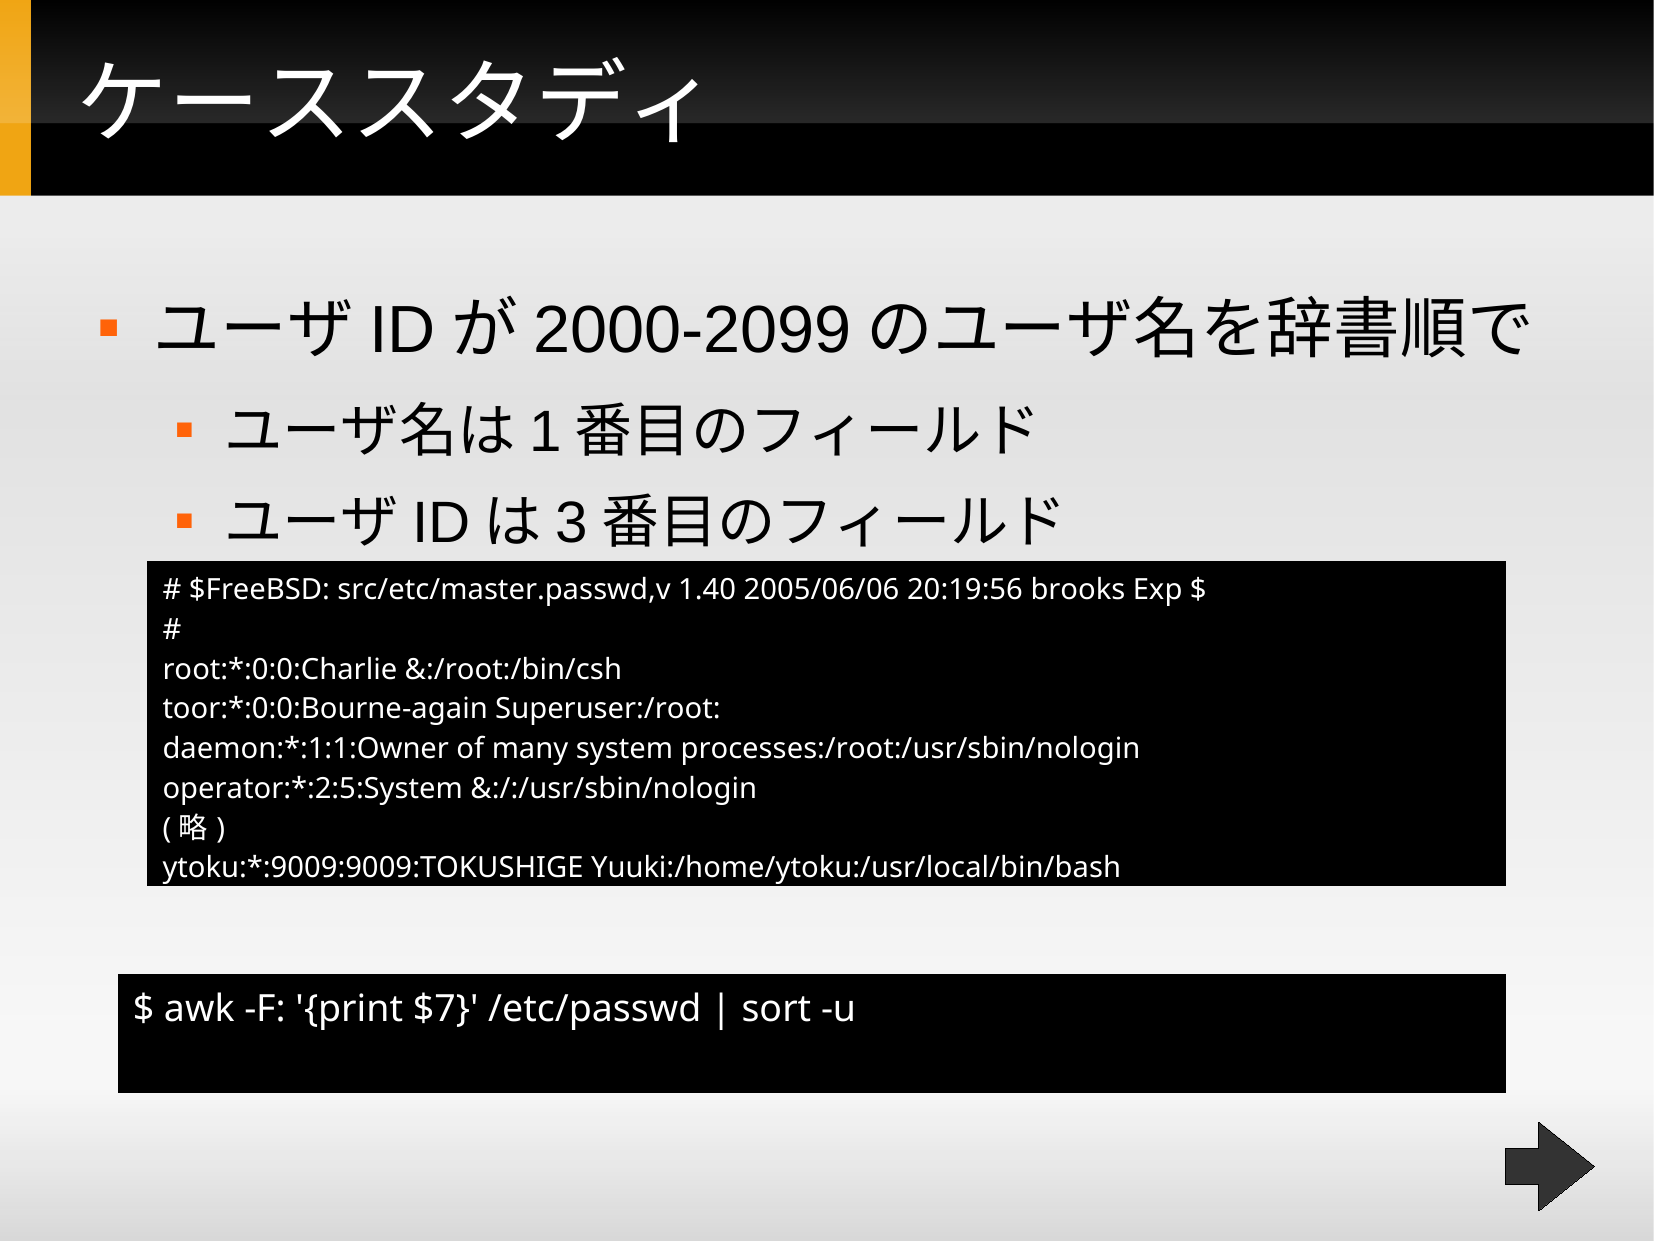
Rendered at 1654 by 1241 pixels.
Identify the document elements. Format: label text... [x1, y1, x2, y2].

list ユーザIDが2000-2099のユーザ名を辞書順で ユーザ名は1番目のフィールド ユーザIDは3番目のフィールド [82, 290, 1571, 1094]
title ケーススタディ [76, 7, 1565, 200]
text_box [1505, 1122, 1595, 1211]
text_box # $FreeBSD: src/etc/master.passwd,v 1.40 2005/06/06 20:19:56 brooks Exp $ # root:*:0:0:Charlie &:/root:/bin/csh toor:*:0:0:Bourne-again Superuser:/root: daemon:*:1:1:Owner of many system processes:/root:/usr/sbin/nologin operator:*:2:5:System &:/:/usr/sbin/nologin (略) ytoku:*:9009:9009:TOKUSHIGE Yuuki:/home/ytoku:/usr/local/bin/bash [147, 561, 1506, 886]
picture [0, 0, 1654, 1241]
text_box $ awk -F: '{print $7}' /etc/passwd | sort -u [118, 974, 1506, 1093]
